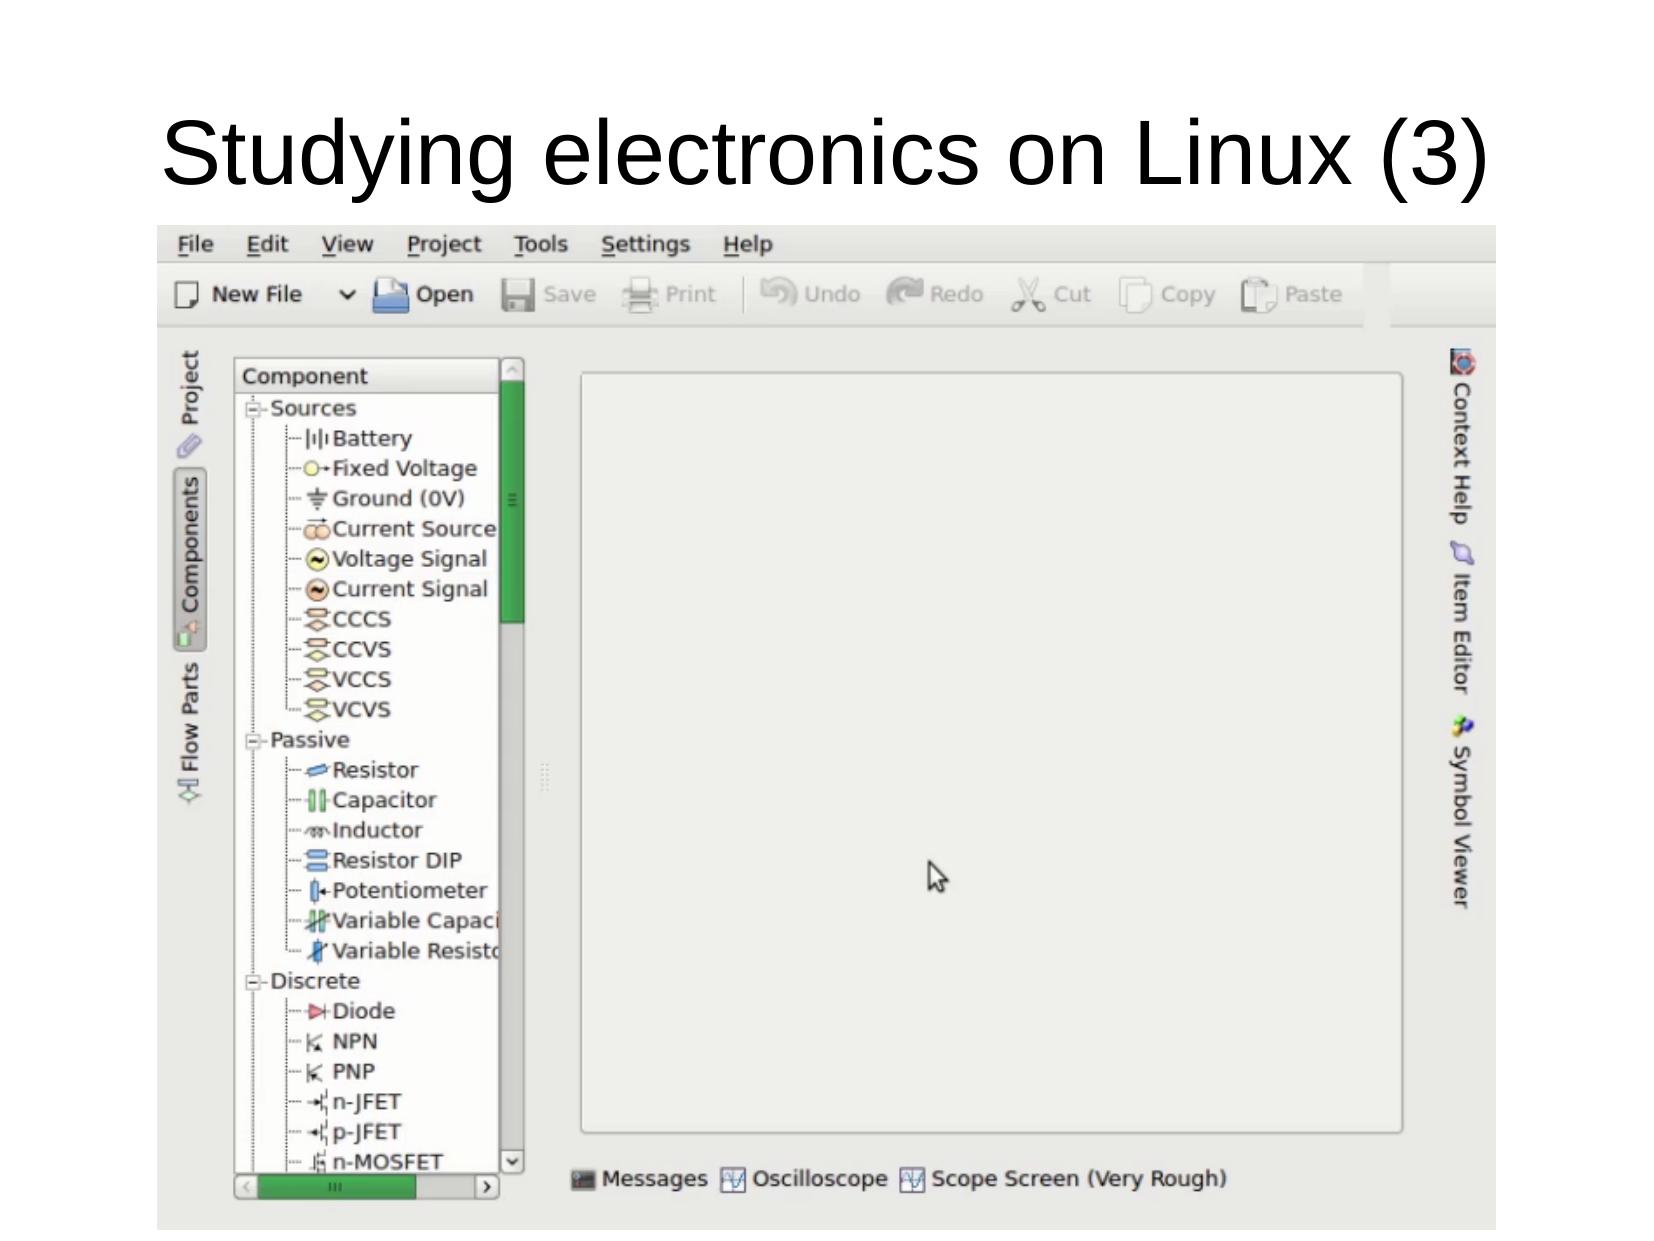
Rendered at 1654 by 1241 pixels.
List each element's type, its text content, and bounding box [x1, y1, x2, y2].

title Studying electronics on Linux (3) [82, 49, 1571, 257]
text_box [156, 225, 1497, 1231]
